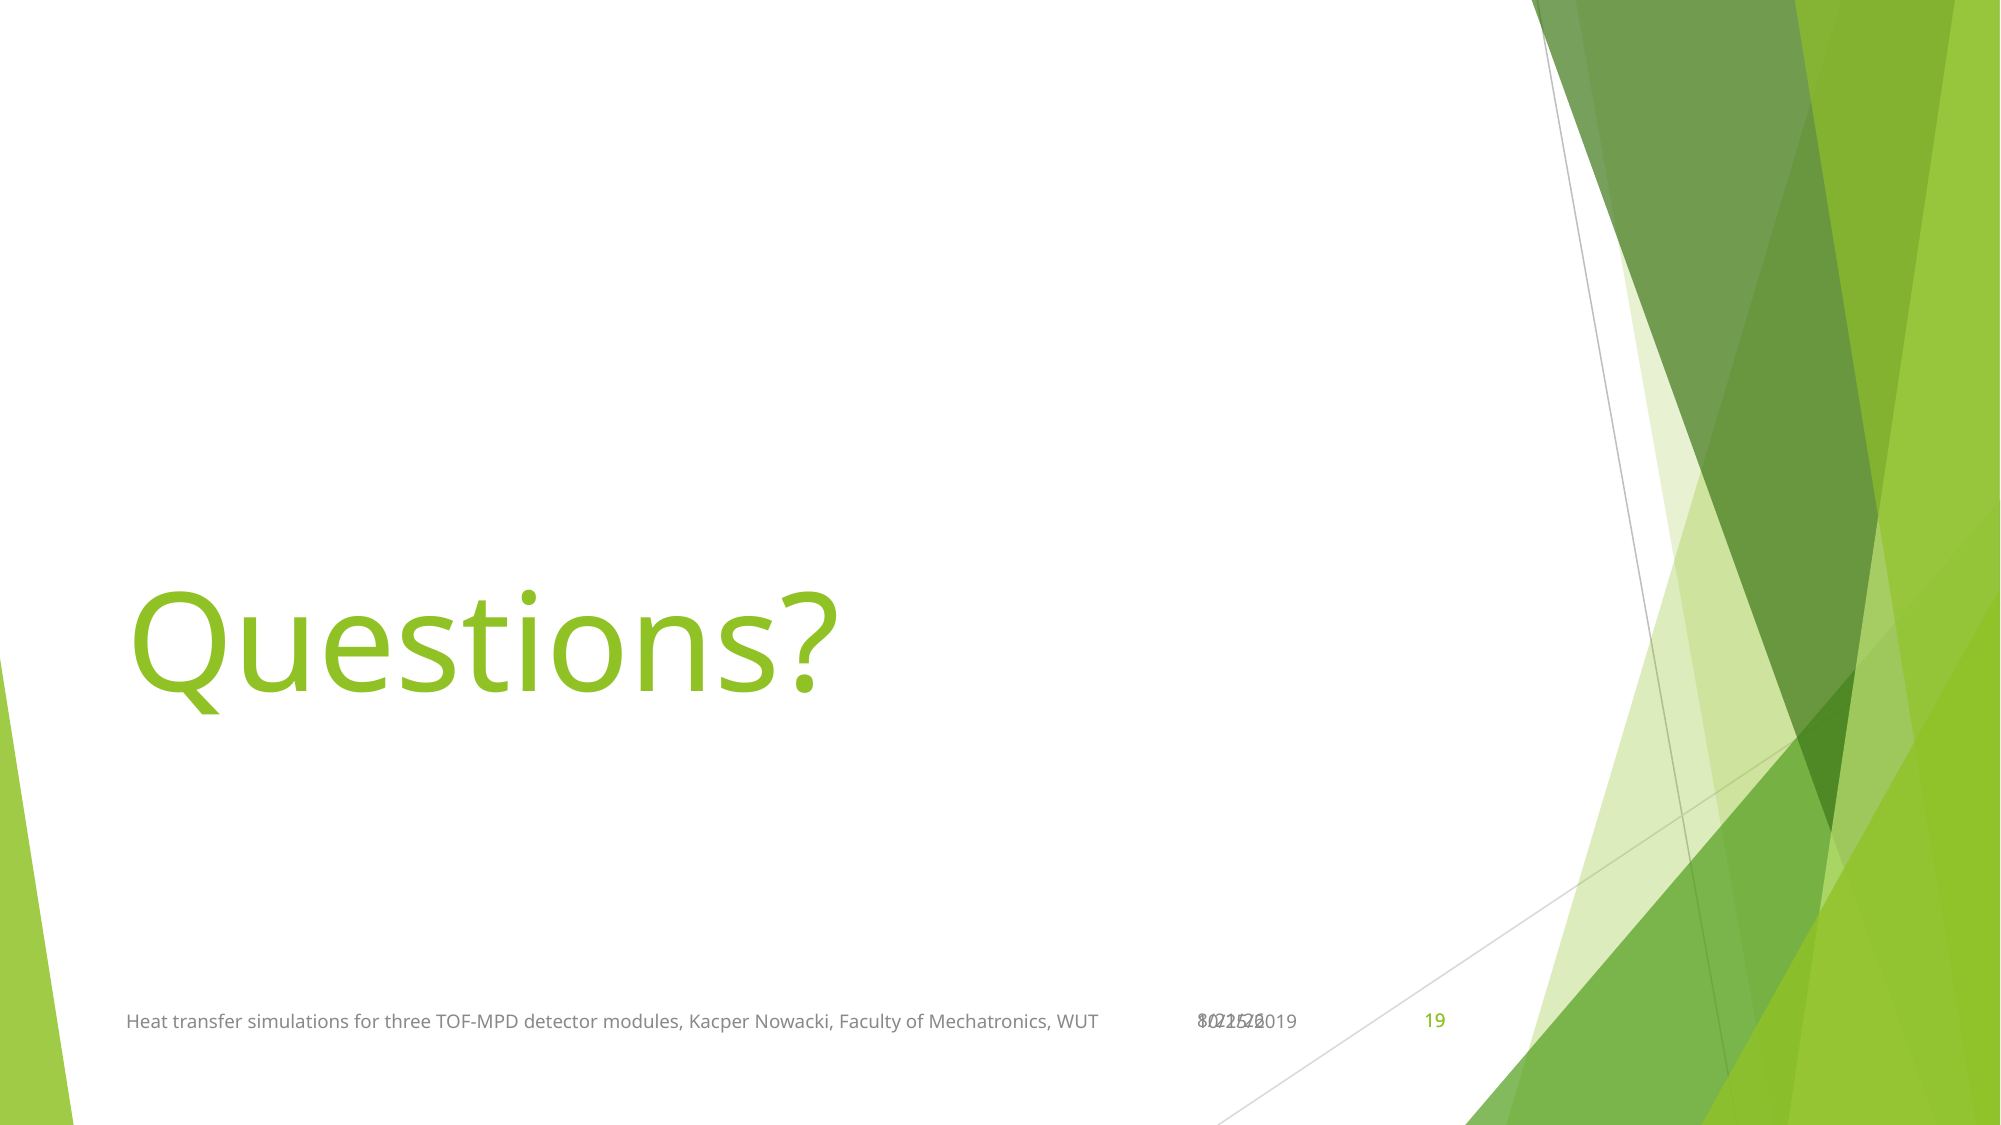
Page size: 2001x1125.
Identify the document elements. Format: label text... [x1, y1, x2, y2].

title Questions? [111, 546, 1522, 764]
text_box 10/25/2019 [1181, 991, 1332, 1051]
text_box [1409, 991, 1522, 1051]
text_box Heat transfer simulations for three TOF-MPD detector modules, Kacper Nowacki, Faculty of Mechatronics, WUT [111, 991, 1145, 1051]
